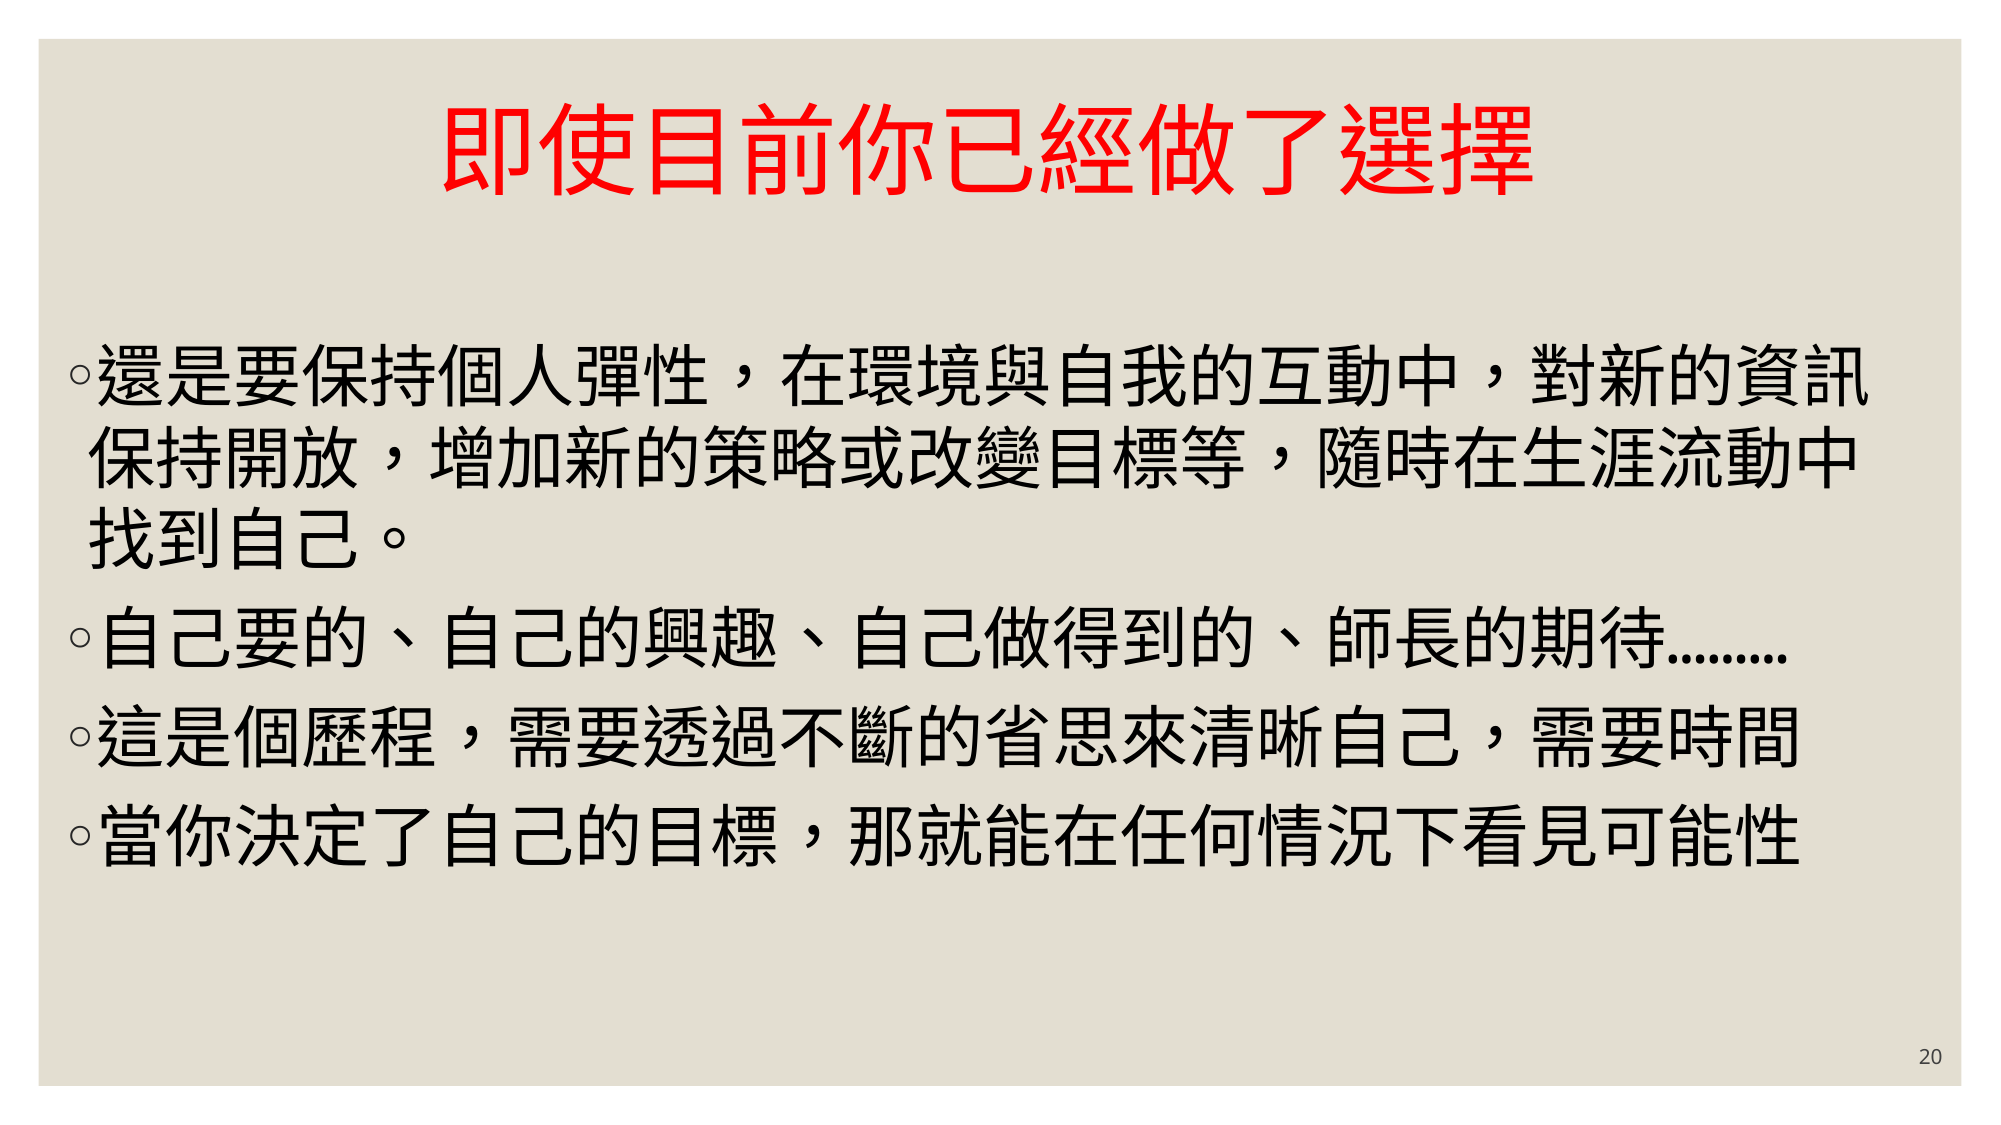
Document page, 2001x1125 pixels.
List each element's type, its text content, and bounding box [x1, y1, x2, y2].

list 還是要保持個人彈性，在環境與自我的互動中，對新的資訊保持開放，增加新的策略或改變目標等，隨時在生涯流動中找到自己。 自己要的、自己的興趣、自己做得到的、師長的期待……… 這是個歷程，需要透過不斷的省思來清晰自己，需要時間 當你決定了自己的目標，那就能在任何情況下看見可能性 [45, 325, 1931, 1072]
title 即使目前你已經做了選擇 [162, 34, 1813, 260]
slide_number <編號> [1717, 1034, 1958, 1080]
